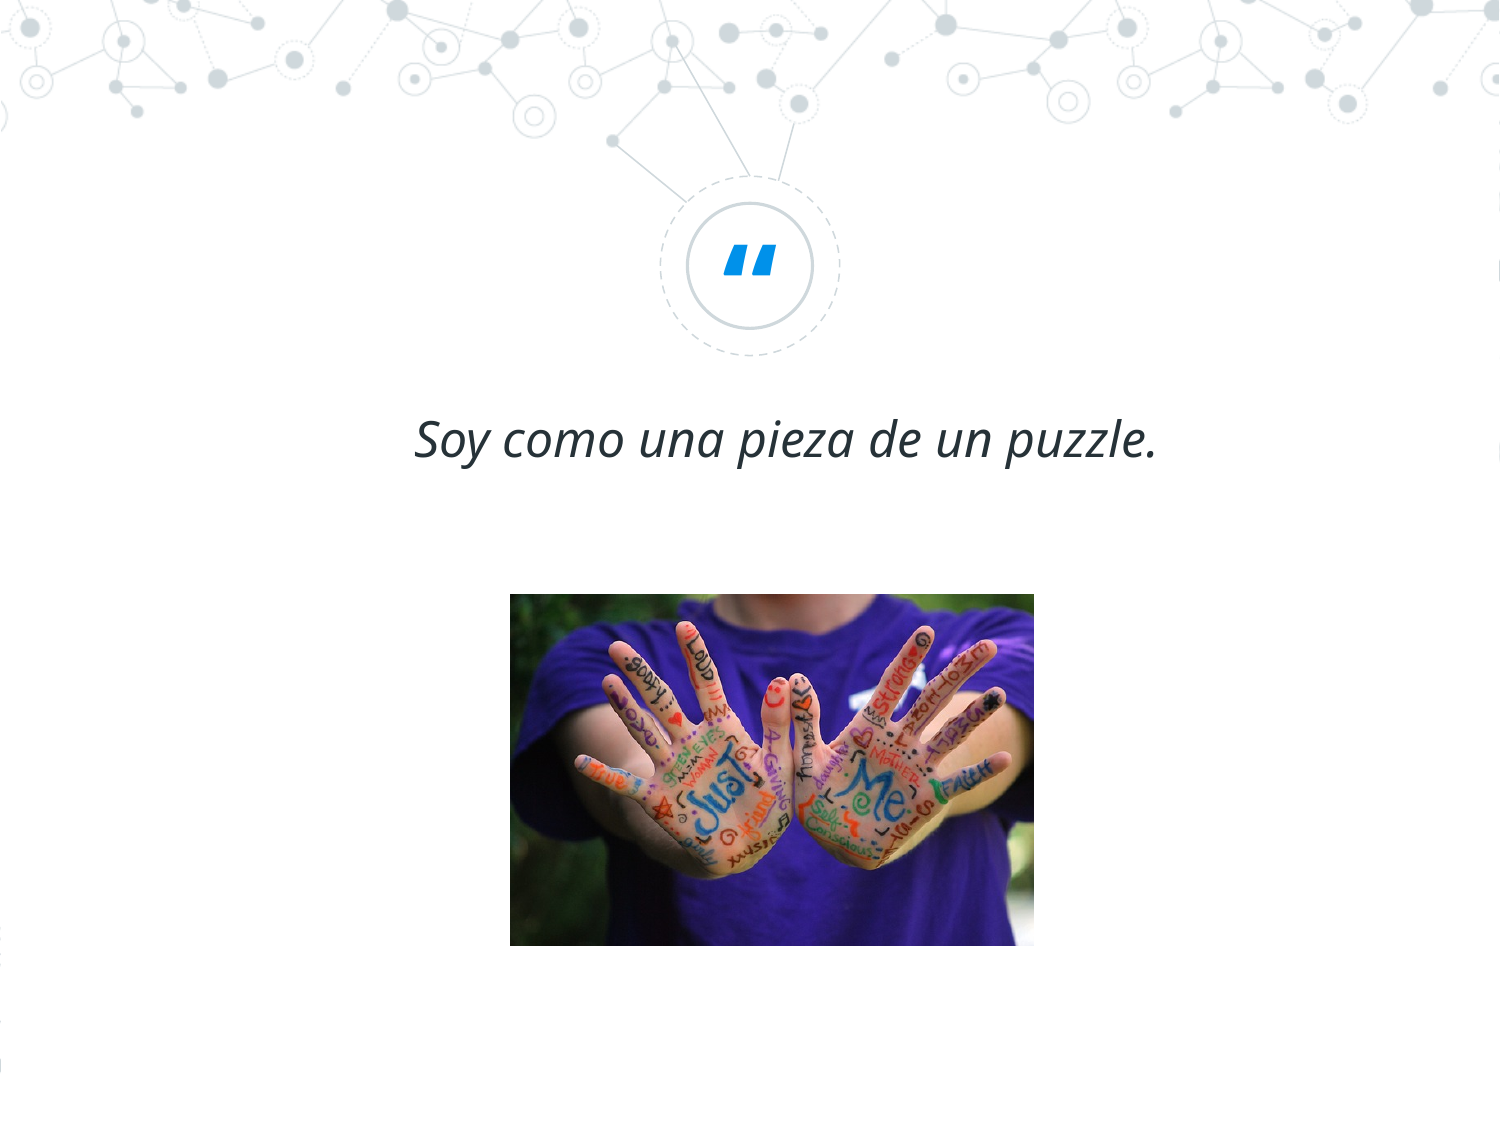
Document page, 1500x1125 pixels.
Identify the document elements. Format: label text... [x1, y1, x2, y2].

picture [0, 0, 1500, 1125]
list Soy como una pieza de un puzzle. [199, 392, 1388, 514]
